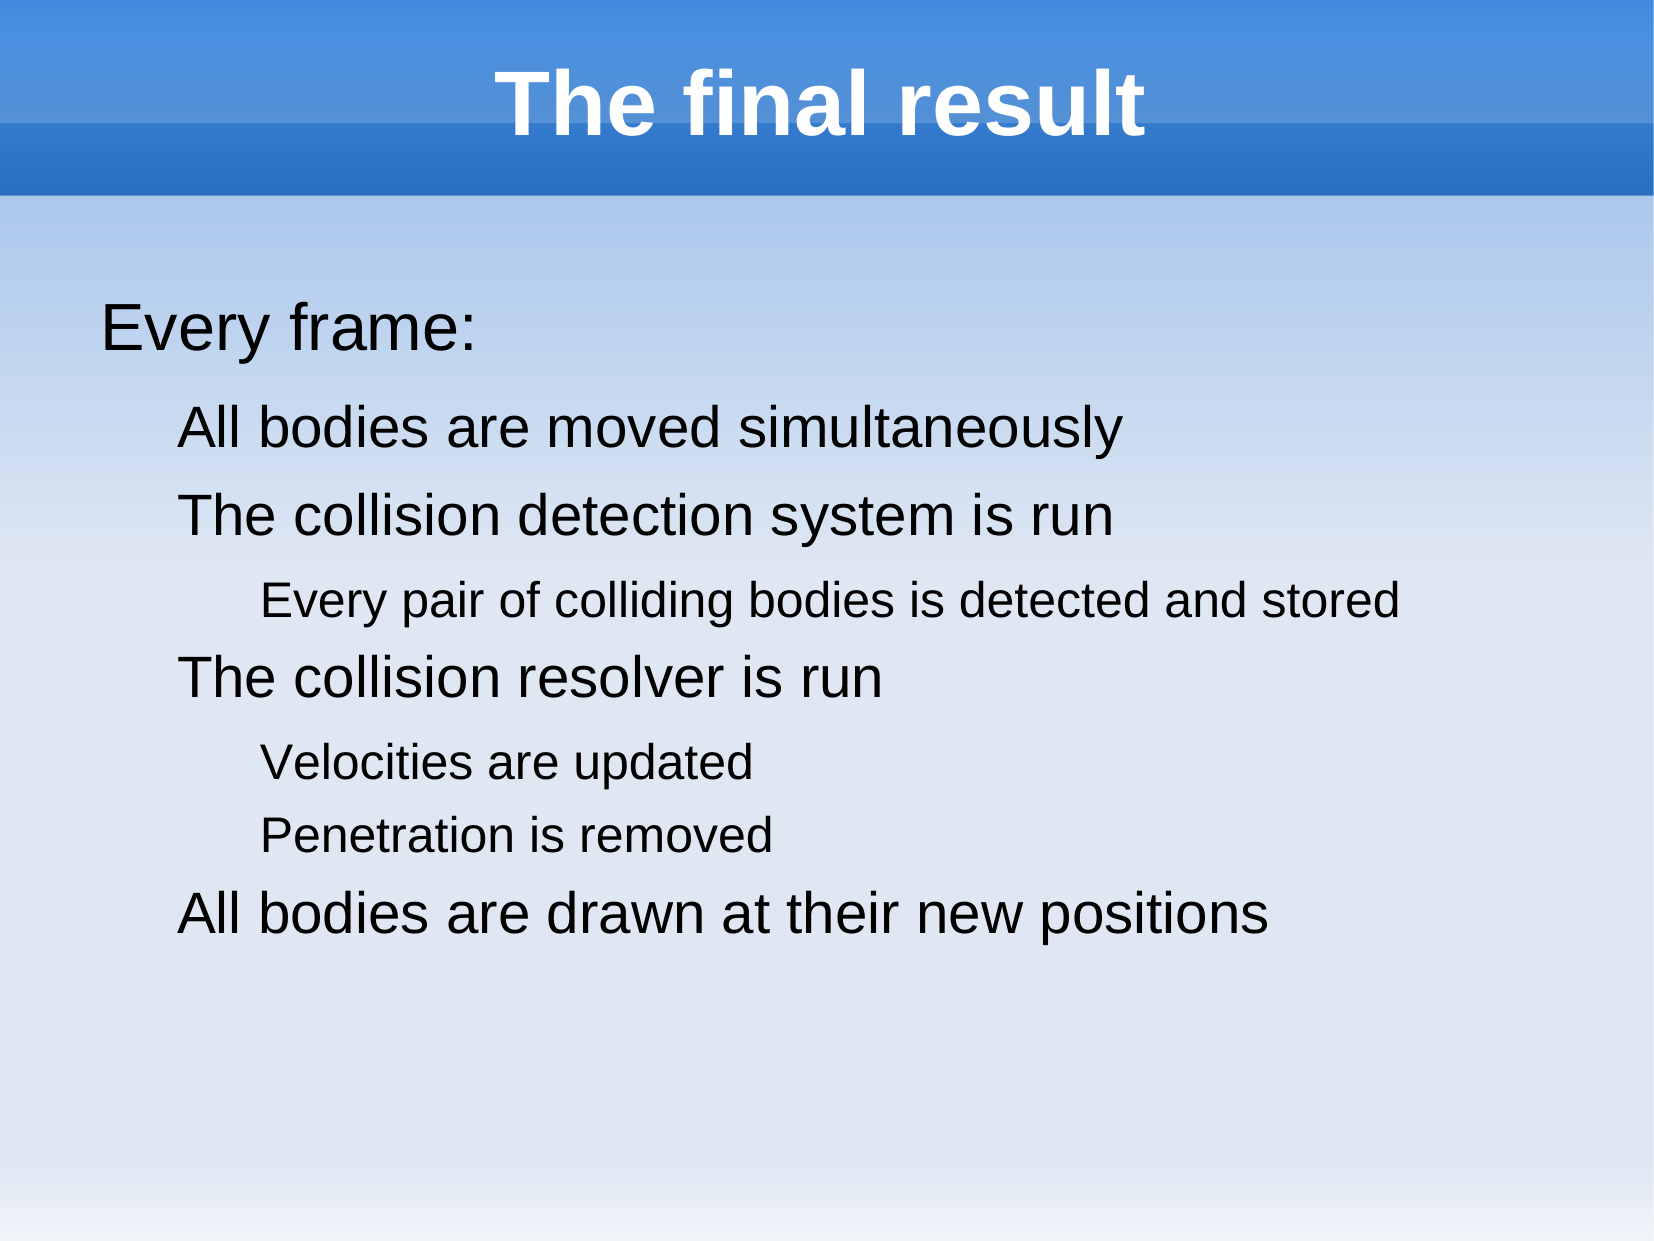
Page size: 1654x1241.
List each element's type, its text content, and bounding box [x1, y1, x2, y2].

title The final result [76, 7, 1565, 200]
list Every frame: All bodies are moved simultaneously The collision detection system is run Every pair of colliding bodies is detected and stored The collision resolver is run Velocities are updated Penetration is removed All bodies are drawn at their new positions [82, 290, 1571, 1094]
picture [0, 0, 1654, 1241]
